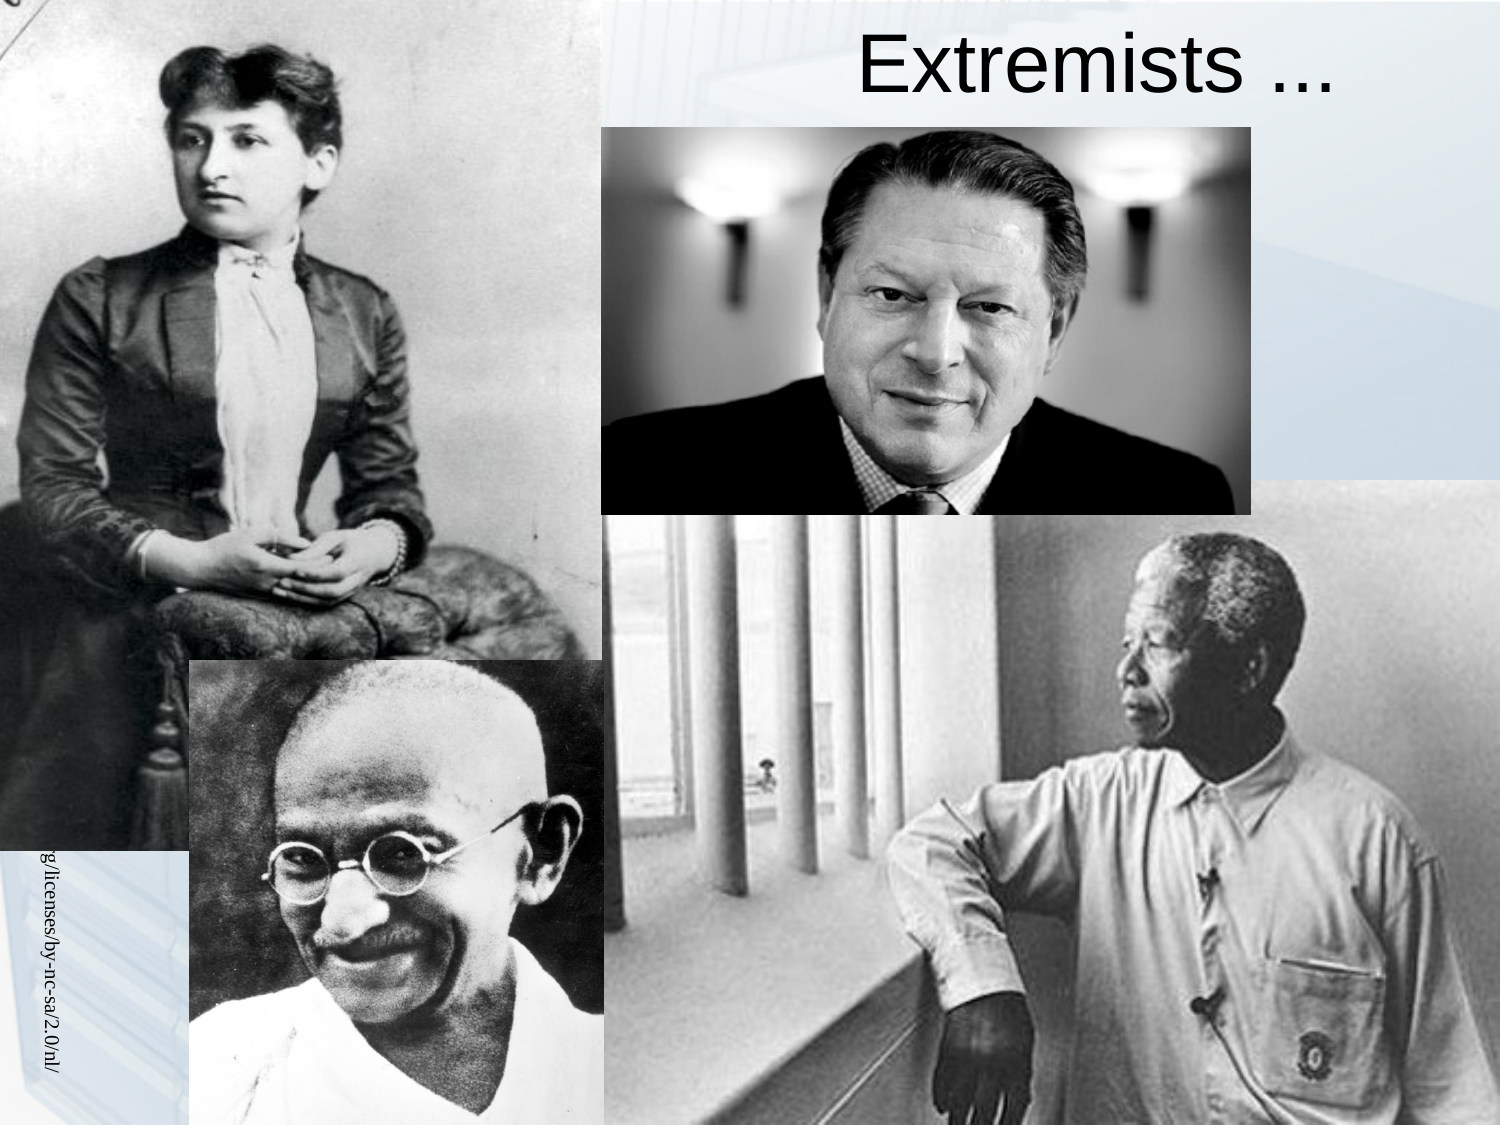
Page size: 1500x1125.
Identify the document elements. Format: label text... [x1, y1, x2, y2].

picture [0, 0, 1500, 1125]
text_box Extremists ... [696, 17, 1499, 111]
